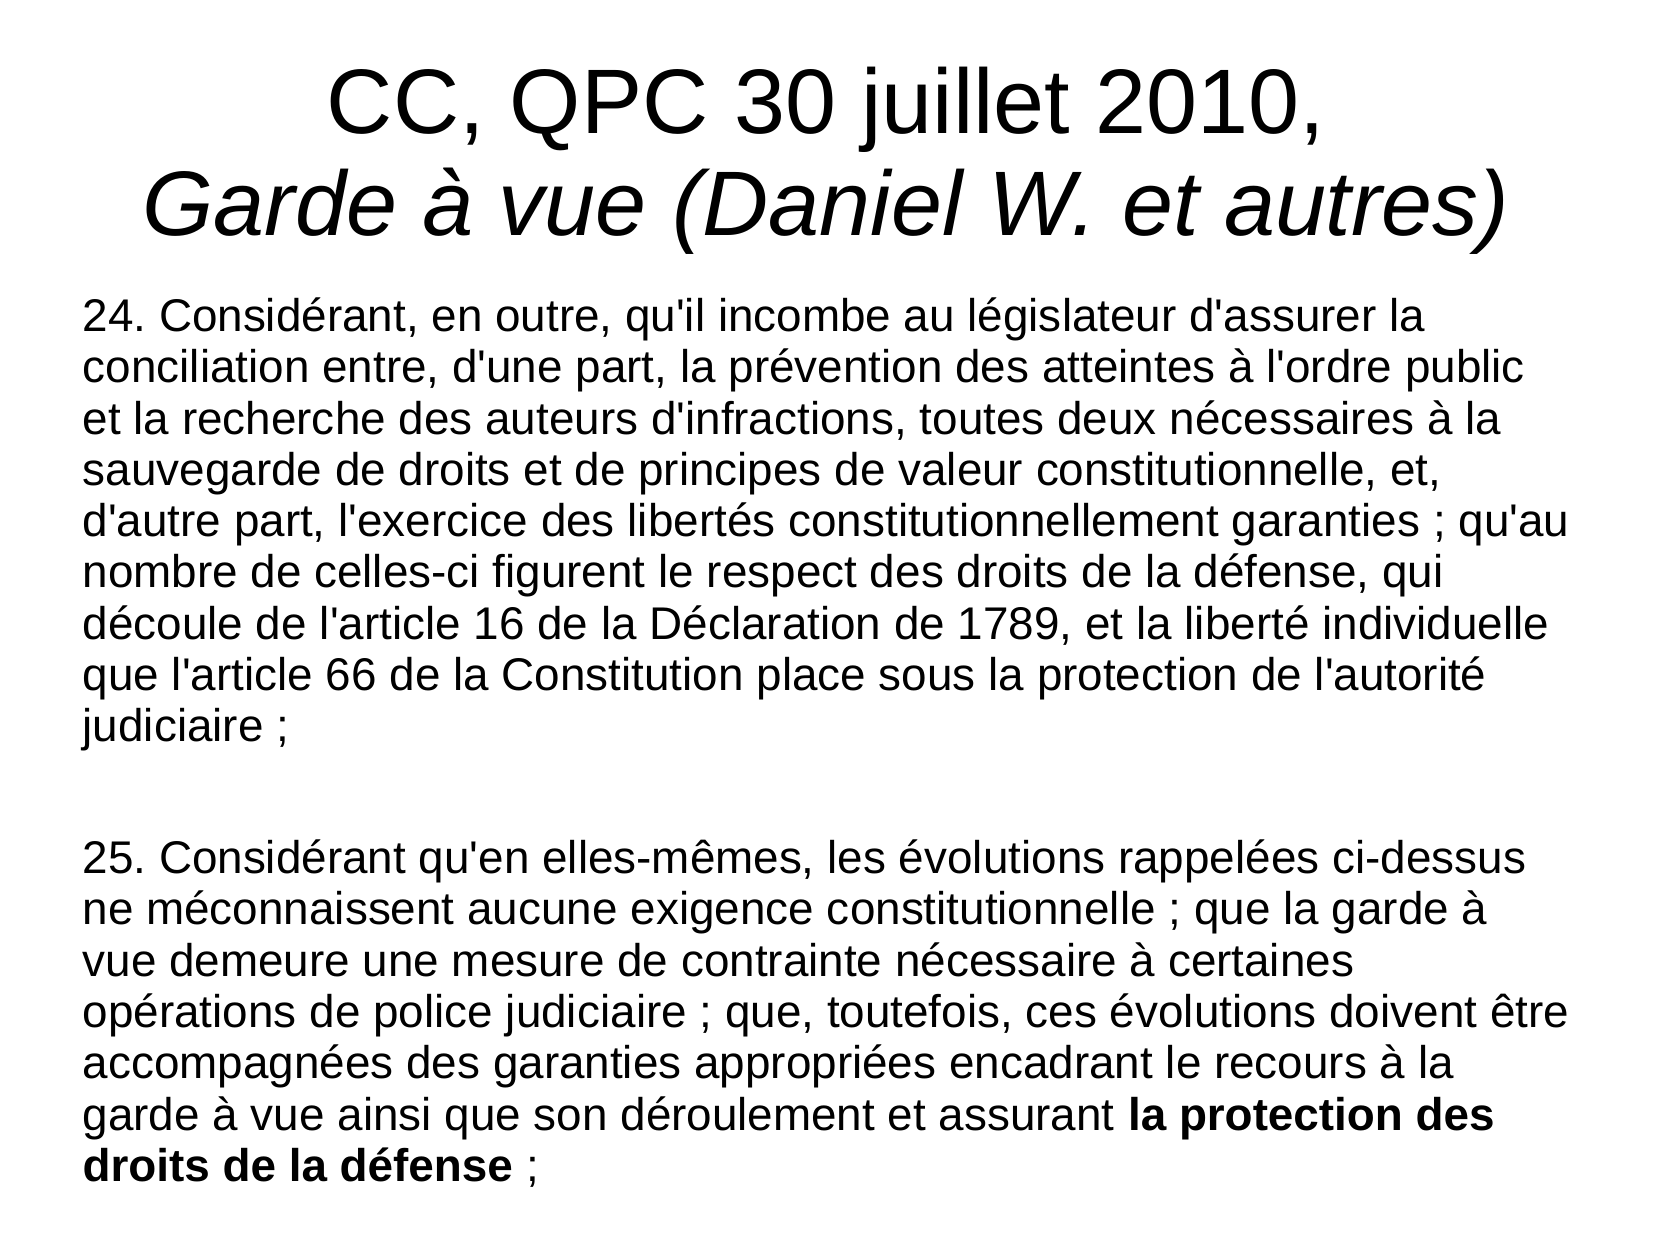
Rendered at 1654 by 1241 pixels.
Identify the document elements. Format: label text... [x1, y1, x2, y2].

list 24. Considérant, en outre, qu'il incombe au législateur d'assurer la conciliation entre, d'une part, la prévention des atteintes à l'ordre public et la recherche des auteurs d'infractions, toutes deux nécessaires à la sauvegarde de droits et de principes de valeur constitutionnelle, et, d'autre part, l'exercice des libertés constitutionnellement garanties ; qu'au nombre de celles-ci figurent le respect des droits de la défense, qui découle de l'article 16 de la Déclaration de 1789, et la liberté individuelle que l'article 66 de la Constitution place sous la protection de l'autorité judiciaire ; 25. Considérant qu'en elles-mêmes, les évolutions rappelées ci-dessus ne méconnaissent aucune exigence constitutionnelle ; que la garde à vue demeure une mesure de contrainte nécessaire à certaines opérations de police judiciaire ; que, toutefois, ces évolutions doivent être accompagnées des garanties appropriées encadrant le recours à la garde à vue ainsi que son déroulement et assurant la protection des droits de la défense ; [82, 290, 1571, 1170]
title CC, QPC 30 juillet 2010, Garde à vue (Daniel W. et autres) [82, 49, 1571, 257]
